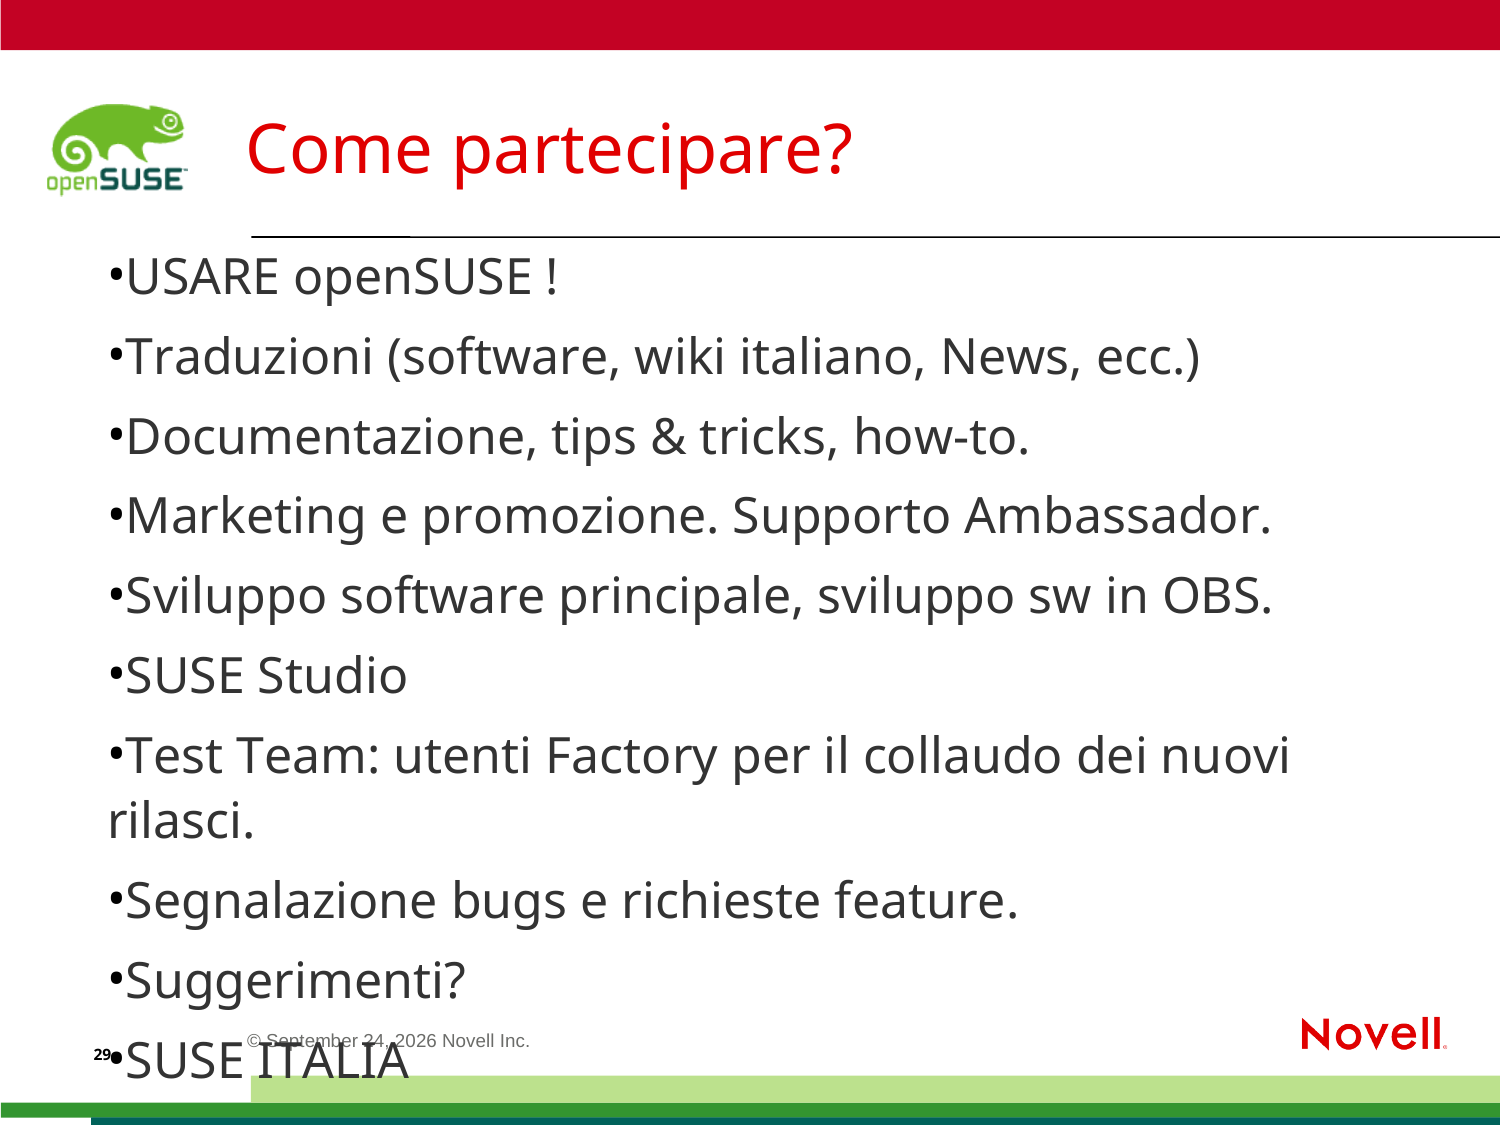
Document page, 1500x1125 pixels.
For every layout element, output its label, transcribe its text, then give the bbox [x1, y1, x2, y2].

list USARE openSUSE ! Traduzioni (software, wiki italiano, News, ecc.) Documentazione, tips & tricks, how-to. Marketing e promozione. Supporto Ambassador. Sviluppo software principale, sviluppo sw in OBS. SUSE Studio Test Team: utenti Factory per il collaudo dei nuovi rilasci. Segnalazione bugs e richieste feature. Suggerimenti? SUSE ITALIA [107, 242, 1388, 1044]
title Come partecipare? [245, 68, 1408, 231]
picture [47, 104, 188, 197]
picture [1295, 1011, 1453, 1056]
